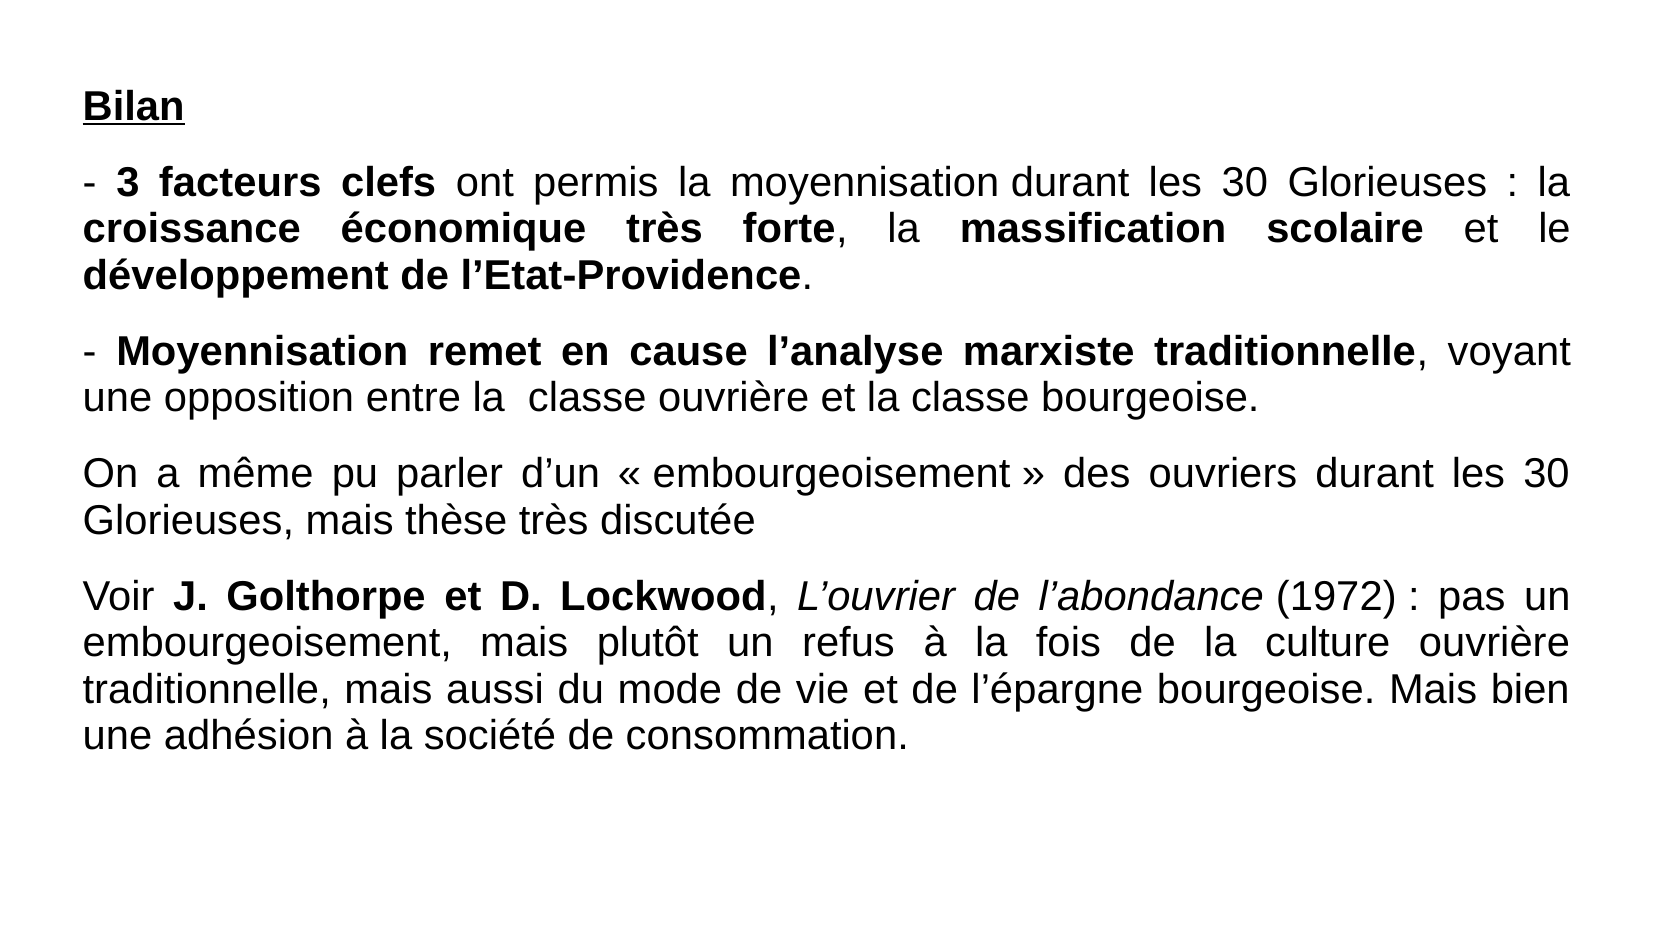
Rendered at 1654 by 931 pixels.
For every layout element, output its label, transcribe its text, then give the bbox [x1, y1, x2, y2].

list Bilan - 3 facteurs clefs ont permis la moyennisation durant les 30 Glorieuses : la croissance économique très forte, la massification scolaire et le développement de l’Etat-Providence. - Moyennisation remet en cause l’analyse marxiste traditionnelle, voyant une opposition entre la classe ouvrière et la classe bourgeoise. On a même pu parler d’un « embourgeoisement » des ouvriers durant les 30 Glorieuses, mais thèse très discutée Voir J. Golthorpe et D. Lockwood, L’ouvrier de l’abondance (1972) : pas un embourgeoisement, mais plutôt un refus à la fois de la culture ouvrière traditionnelle, mais aussi du mode de vie et de l’épargne bourgeoise. Mais bien une adhésion à la société de consommation. [82, 82, 1571, 851]
